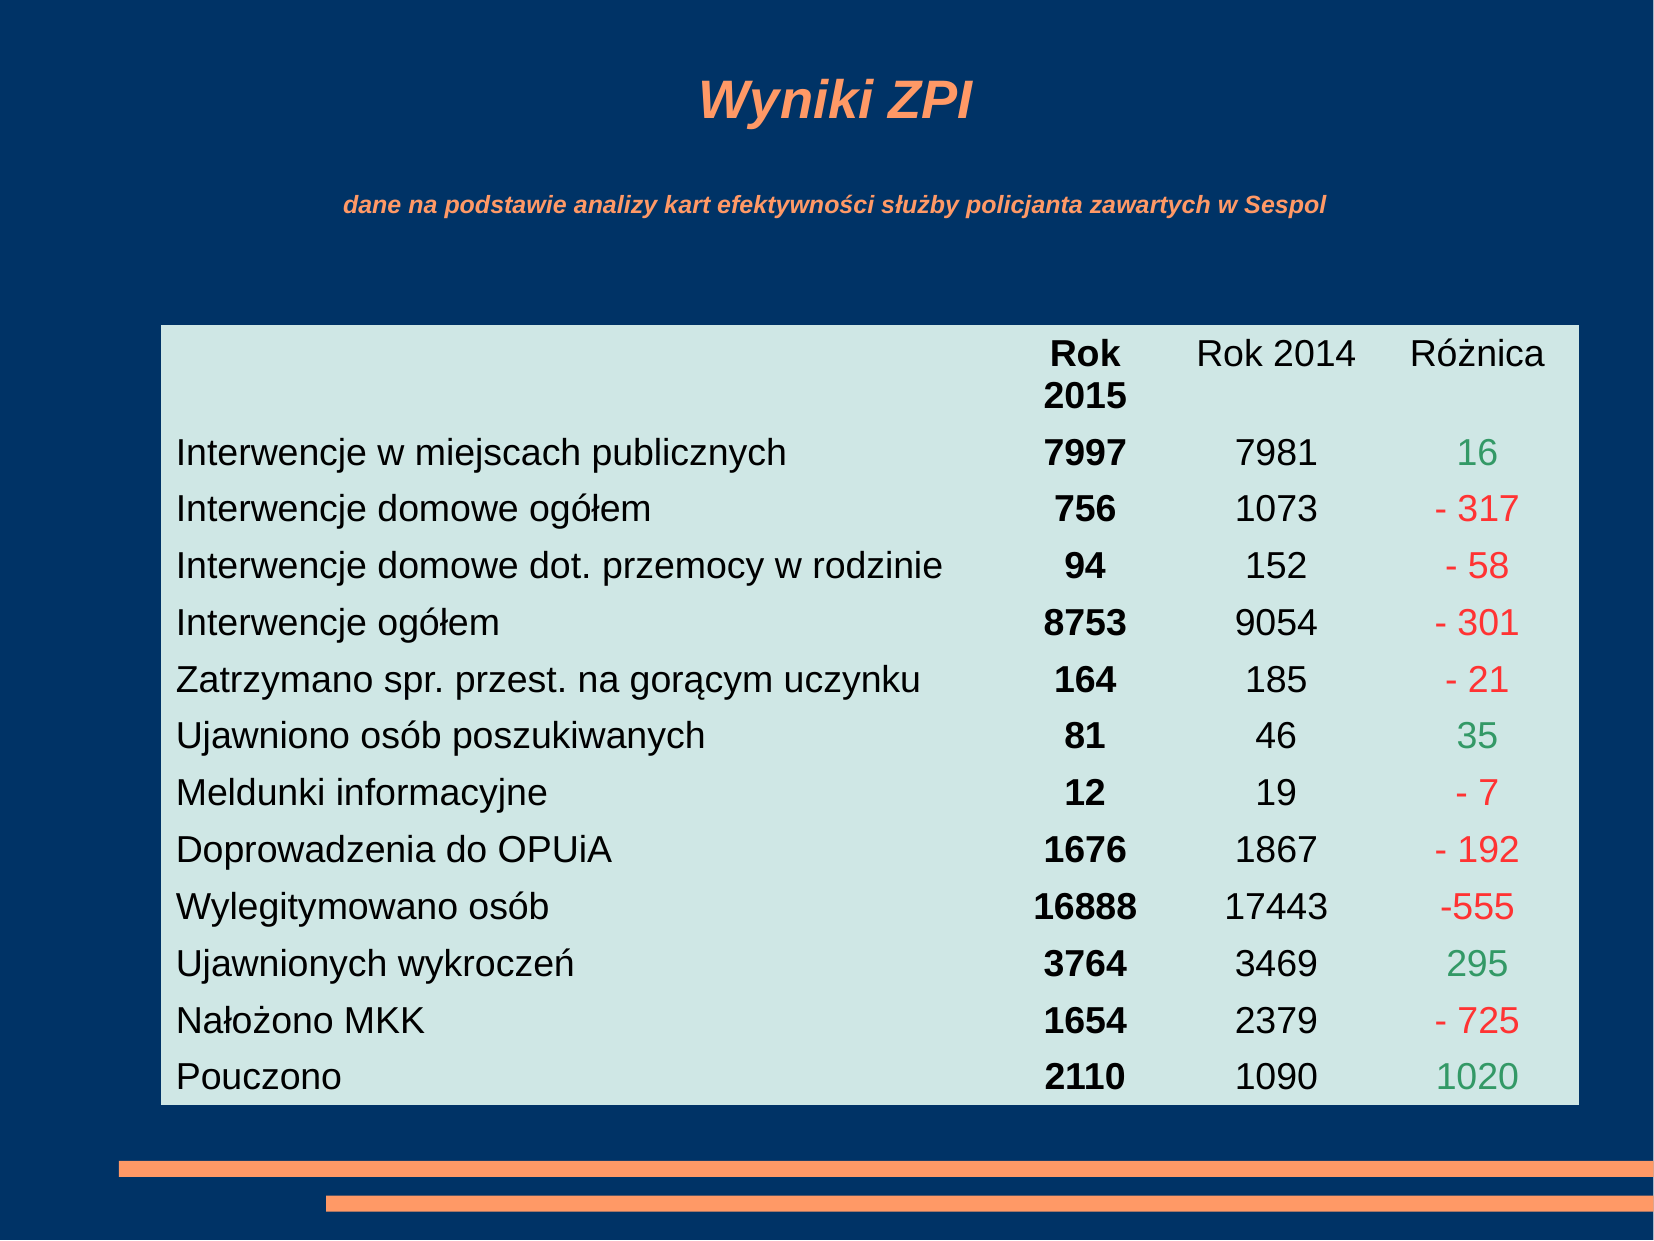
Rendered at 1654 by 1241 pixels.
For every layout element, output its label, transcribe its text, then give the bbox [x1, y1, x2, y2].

table_cell 12 [993, 764, 1177, 821]
table_cell Meldunki informacyjne [161, 764, 993, 821]
table_cell 94 [993, 537, 1177, 594]
table_cell 1020 [1375, 1049, 1579, 1105]
table_cell 2110 [993, 1049, 1177, 1105]
table_cell Interwencje w miejscach publicznych [161, 424, 993, 480]
table_header Rok 2015 [993, 325, 1177, 424]
table_cell - 58 [1375, 537, 1579, 594]
table_header Rok 2014 [1177, 325, 1375, 424]
table_cell Interwencje domowe dot. przemocy w rodzinie [161, 537, 993, 594]
table_cell - 317 [1375, 480, 1579, 537]
table_cell 3764 [993, 935, 1177, 992]
table_cell 7981 [1177, 424, 1375, 480]
table_cell 19 [1177, 764, 1375, 821]
table_cell Wylegitymowano osób [161, 878, 993, 935]
table_cell 8753 [993, 594, 1177, 651]
table_cell 152 [1177, 537, 1375, 594]
table_cell 17443 [1177, 878, 1375, 935]
table_cell Pouczono [161, 1049, 993, 1105]
table_cell 185 [1177, 651, 1375, 708]
table_cell Interwencje ogółem [161, 594, 993, 651]
table_cell 16 [1375, 424, 1579, 480]
table_cell - 21 [1375, 651, 1579, 708]
table_cell 16888 [993, 878, 1177, 935]
table_cell 9054 [1177, 594, 1375, 651]
table_cell 1867 [1177, 821, 1375, 878]
table_cell 1073 [1177, 480, 1375, 537]
table_cell 1090 [1177, 1049, 1375, 1105]
table_cell Zatrzymano spr. przest. na gorącym uczynku [161, 651, 993, 708]
table_cell -555 [1375, 878, 1579, 935]
table_header [161, 325, 993, 424]
table_cell 81 [993, 708, 1177, 764]
table_cell - 7 [1375, 764, 1579, 821]
table_cell 3469 [1177, 935, 1375, 992]
table_cell 295 [1375, 935, 1579, 992]
title Wyniki ZPI dane na podstawie analizy kart efektywności służby policjanta zawartych w Sespol [129, 40, 1543, 249]
table_cell 35 [1375, 708, 1579, 764]
table_cell 1676 [993, 821, 1177, 878]
table_cell 7997 [993, 424, 1177, 480]
table_cell 1654 [993, 992, 1177, 1049]
table_cell Interwencje domowe ogółem [161, 480, 993, 537]
table_cell 756 [993, 480, 1177, 537]
table_cell - 192 [1375, 821, 1579, 878]
table_cell 46 [1177, 708, 1375, 764]
table_cell 164 [993, 651, 1177, 708]
table_cell - 301 [1375, 594, 1579, 651]
table_cell Doprowadzenia do OPUiA [161, 821, 993, 878]
table_cell - 725 [1375, 992, 1579, 1049]
table_cell Ujawnionych wykroczeń [161, 935, 993, 992]
table_cell Nałożono MKK [161, 992, 993, 1049]
table_header Różnica [1375, 325, 1579, 424]
table_cell 2379 [1177, 992, 1375, 1049]
table_cell Ujawniono osób poszukiwanych [161, 708, 993, 764]
